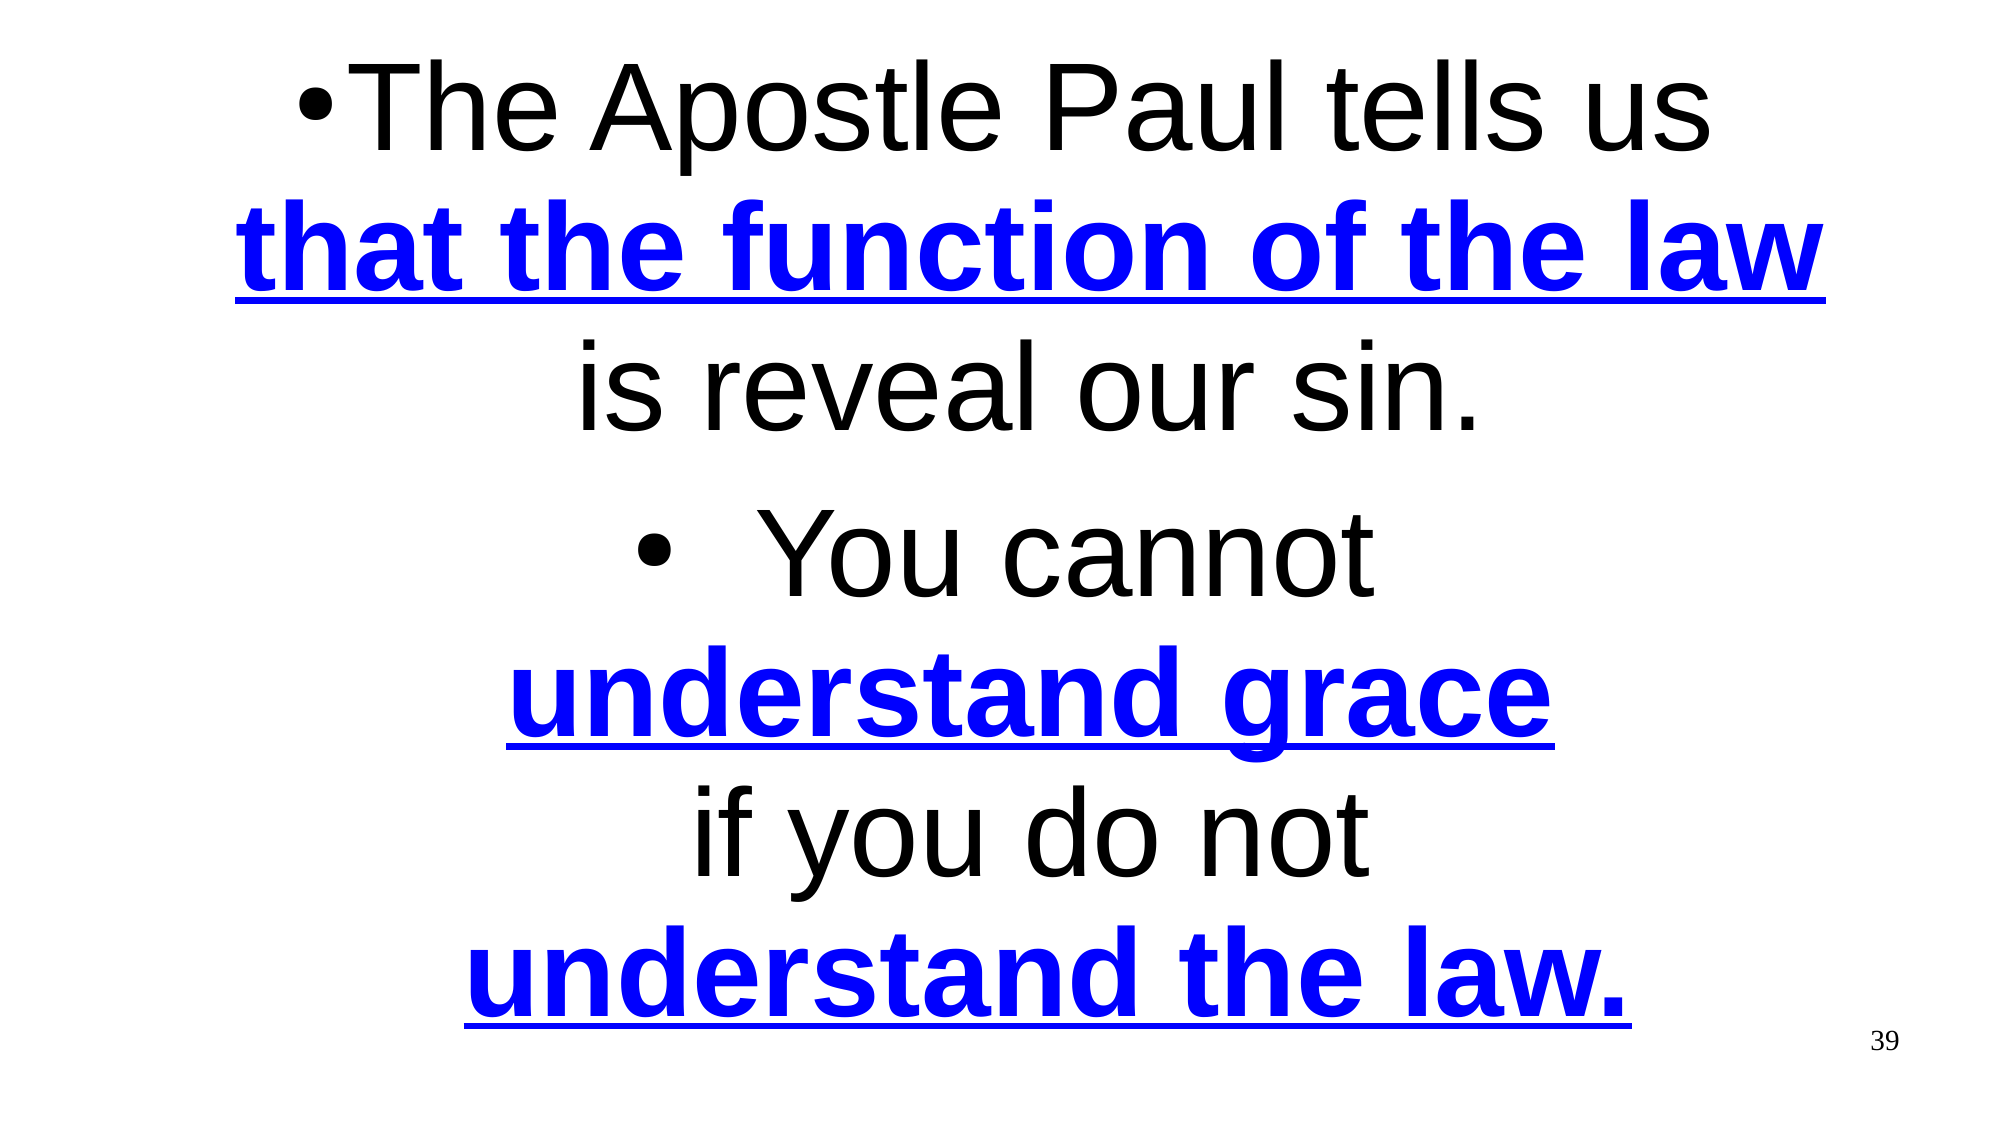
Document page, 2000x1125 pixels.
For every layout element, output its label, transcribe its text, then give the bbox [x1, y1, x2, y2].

list The Apostle Paul tells us that the function of the law is reveal our sin. You cannot understand grace if you do not understand the law. [37, 37, 1988, 1088]
